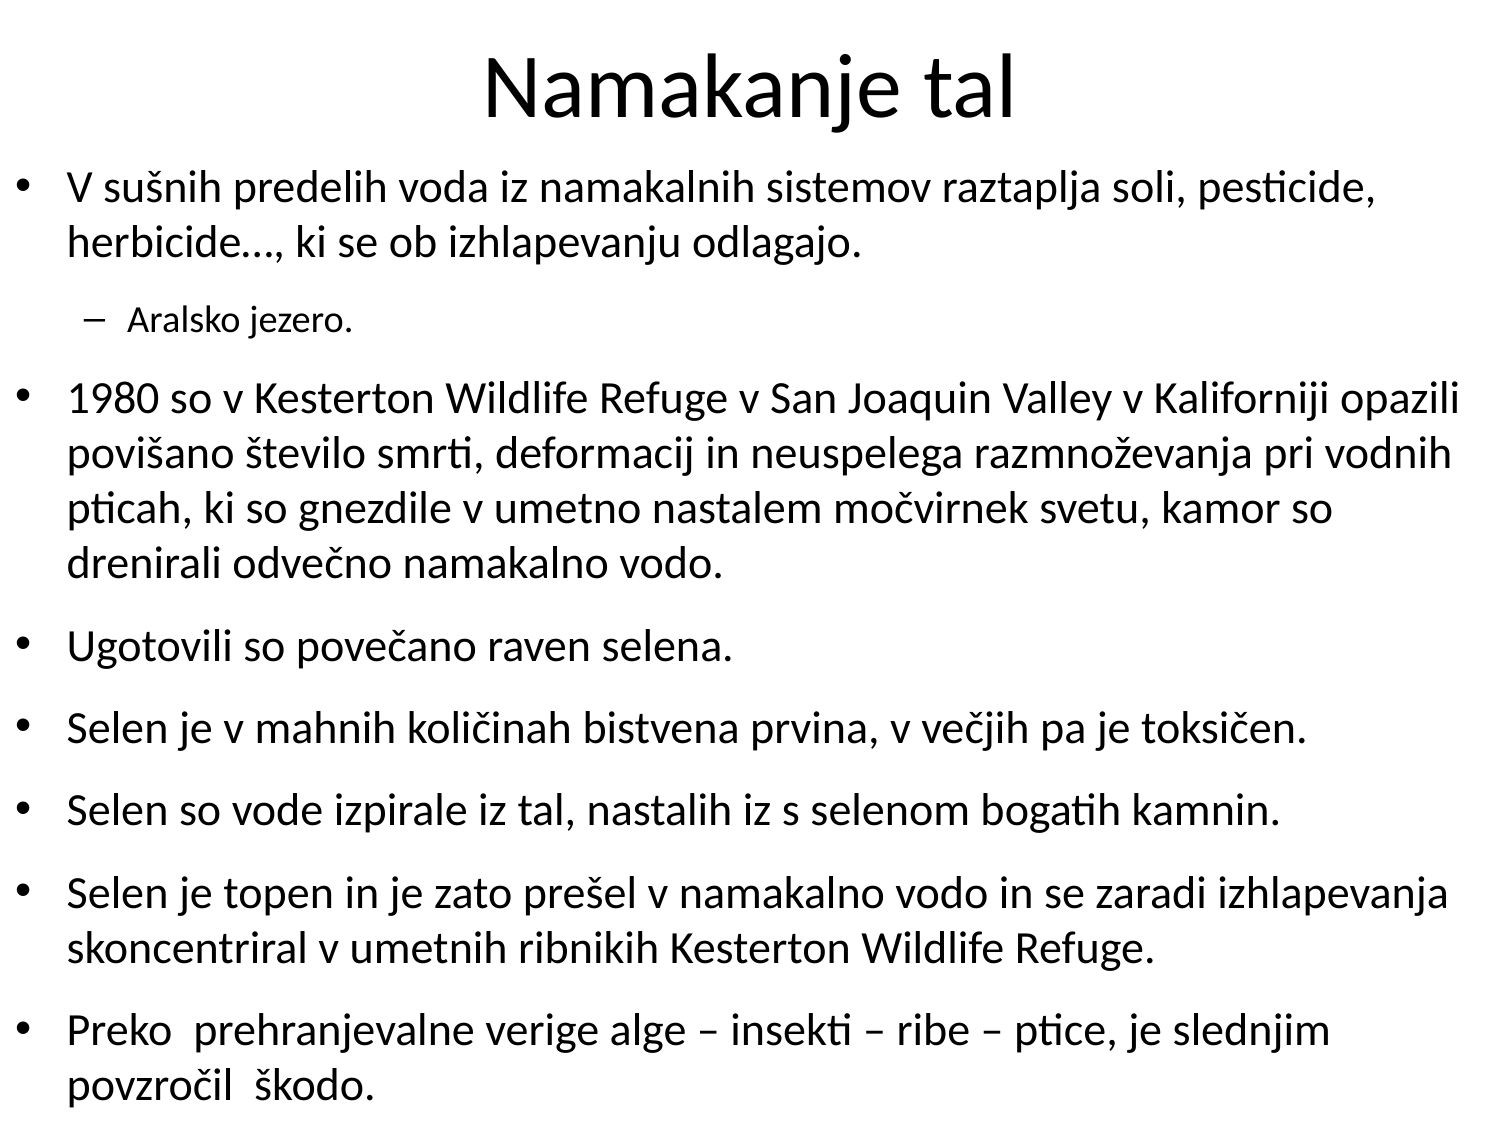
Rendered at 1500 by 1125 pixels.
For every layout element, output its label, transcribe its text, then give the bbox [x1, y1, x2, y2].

title Namakanje tal [0, 0, 1500, 149]
list V sušnih predelih voda iz namakalnih sistemov raztaplja soli, pesticide, herbicide…, ki se ob izhlapevanju odlagajo. Aralsko jezero. 1980 so v Kesterton Wildlife Refuge v San Joaquin Valley v Kaliforniji opazili povišano število smrti, deformacij in neuspelega razmnoževanja pri vodnih pticah, ki so gnezdile v umetno nastalem močvirnek svetu, kamor so drenirali odvečno namakalno vodo. Ugotovili so povečano raven selena. Selen je v mahnih količinah bistvena prvina, v večjih pa je toksičen. Selen so vode izpirale iz tal, nastalih iz s selenom bogatih kamnin. Selen je topen in je zato prešel v namakalno vodo in se zaradi izhlapevanja skoncentriral v umetnih ribnikih Kesterton Wildlife Refuge. Preko prehranjevalne verige alge – insekti – ribe – ptice, je slednjim povzročil škodo. [0, 149, 1500, 1125]
